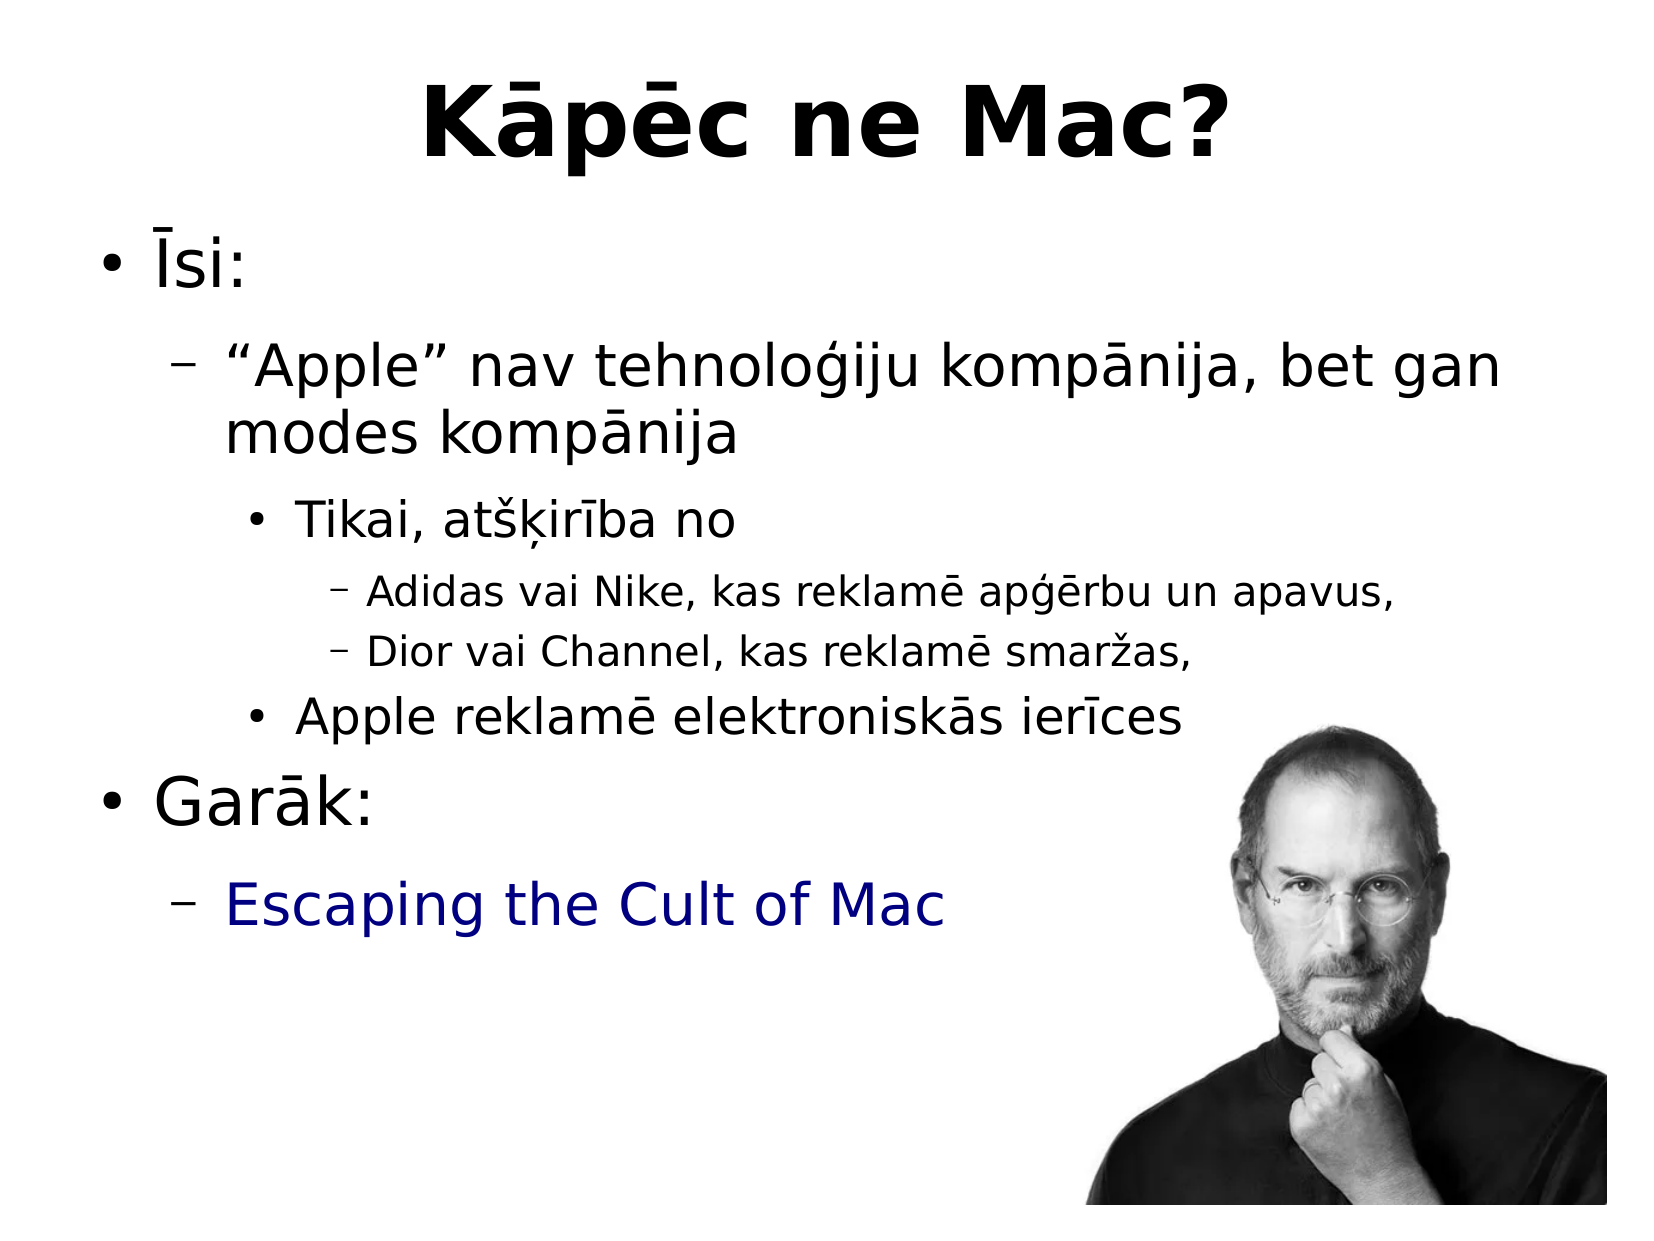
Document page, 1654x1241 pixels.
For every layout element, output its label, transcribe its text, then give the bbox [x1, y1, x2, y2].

title Kāpēc ne Mac? [82, 49, 1571, 196]
picture [1068, 714, 1607, 1205]
list Īsi: “Apple” nav tehnoloģiju kompānija, bet gan modes kompānija Tikai, atšķirība no Adidas vai Nike, kas reklamē apģērbu un apavus, Dior vai Channel, kas reklamē smaržas, Apple reklamē elektroniskās ierīces Garāk: Escaping the Cult of Mac [82, 225, 1538, 1186]
